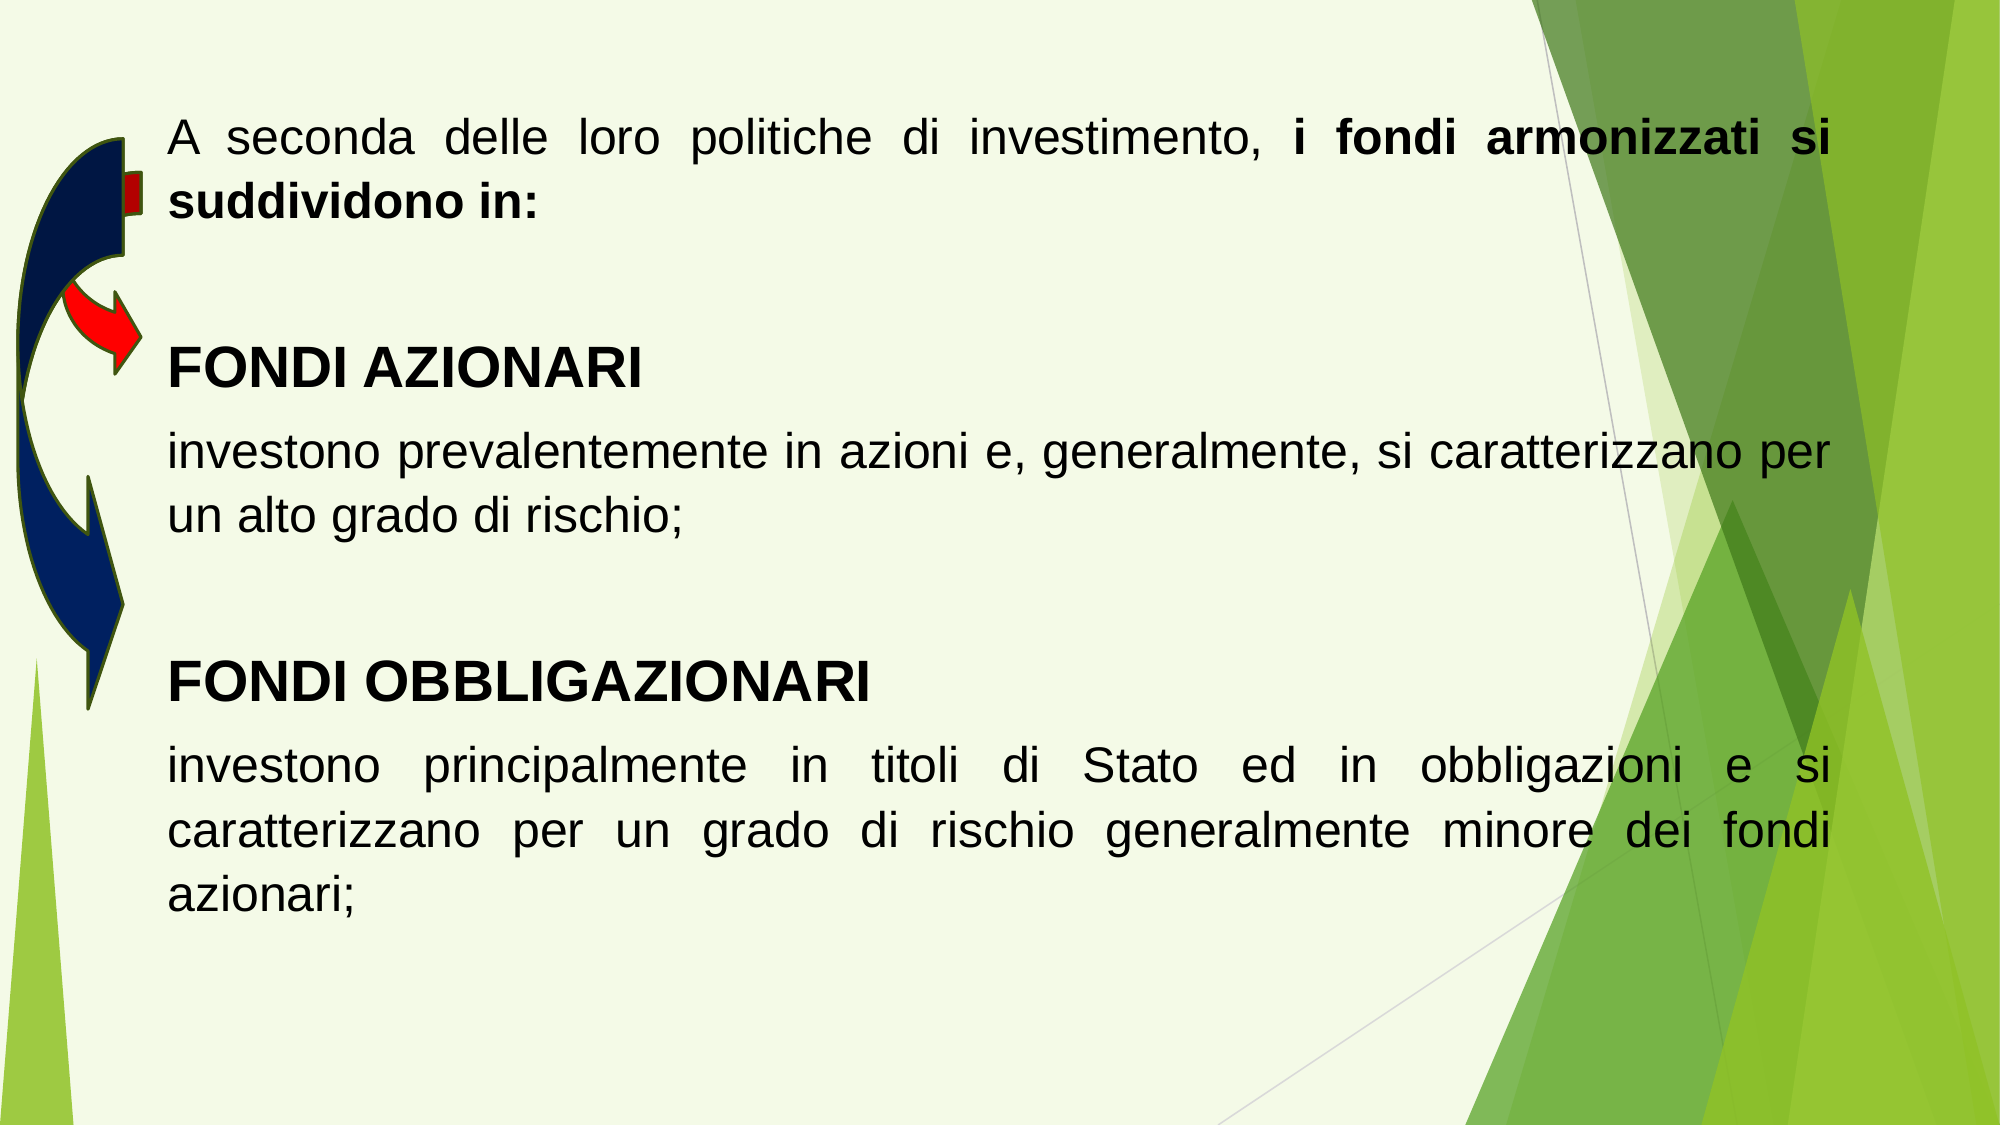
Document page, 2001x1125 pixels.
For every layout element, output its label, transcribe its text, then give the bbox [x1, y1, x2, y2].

text_box A seconda delle loro politiche di investimento, i fondi armonizzati si suddividono in: FONDI AZIONARI investono prevalentemente in azioni e, generalmente, si caratterizzano per un alto grado di rischio; FONDI OBBLIGAZIONARI investono principalmente in titoli di Stato ed in obbligazioni e si caratterizzano per un grado di rischio generalmente minore dei fondi azionari; [152, 92, 1848, 1110]
text_box [17, 138, 142, 710]
